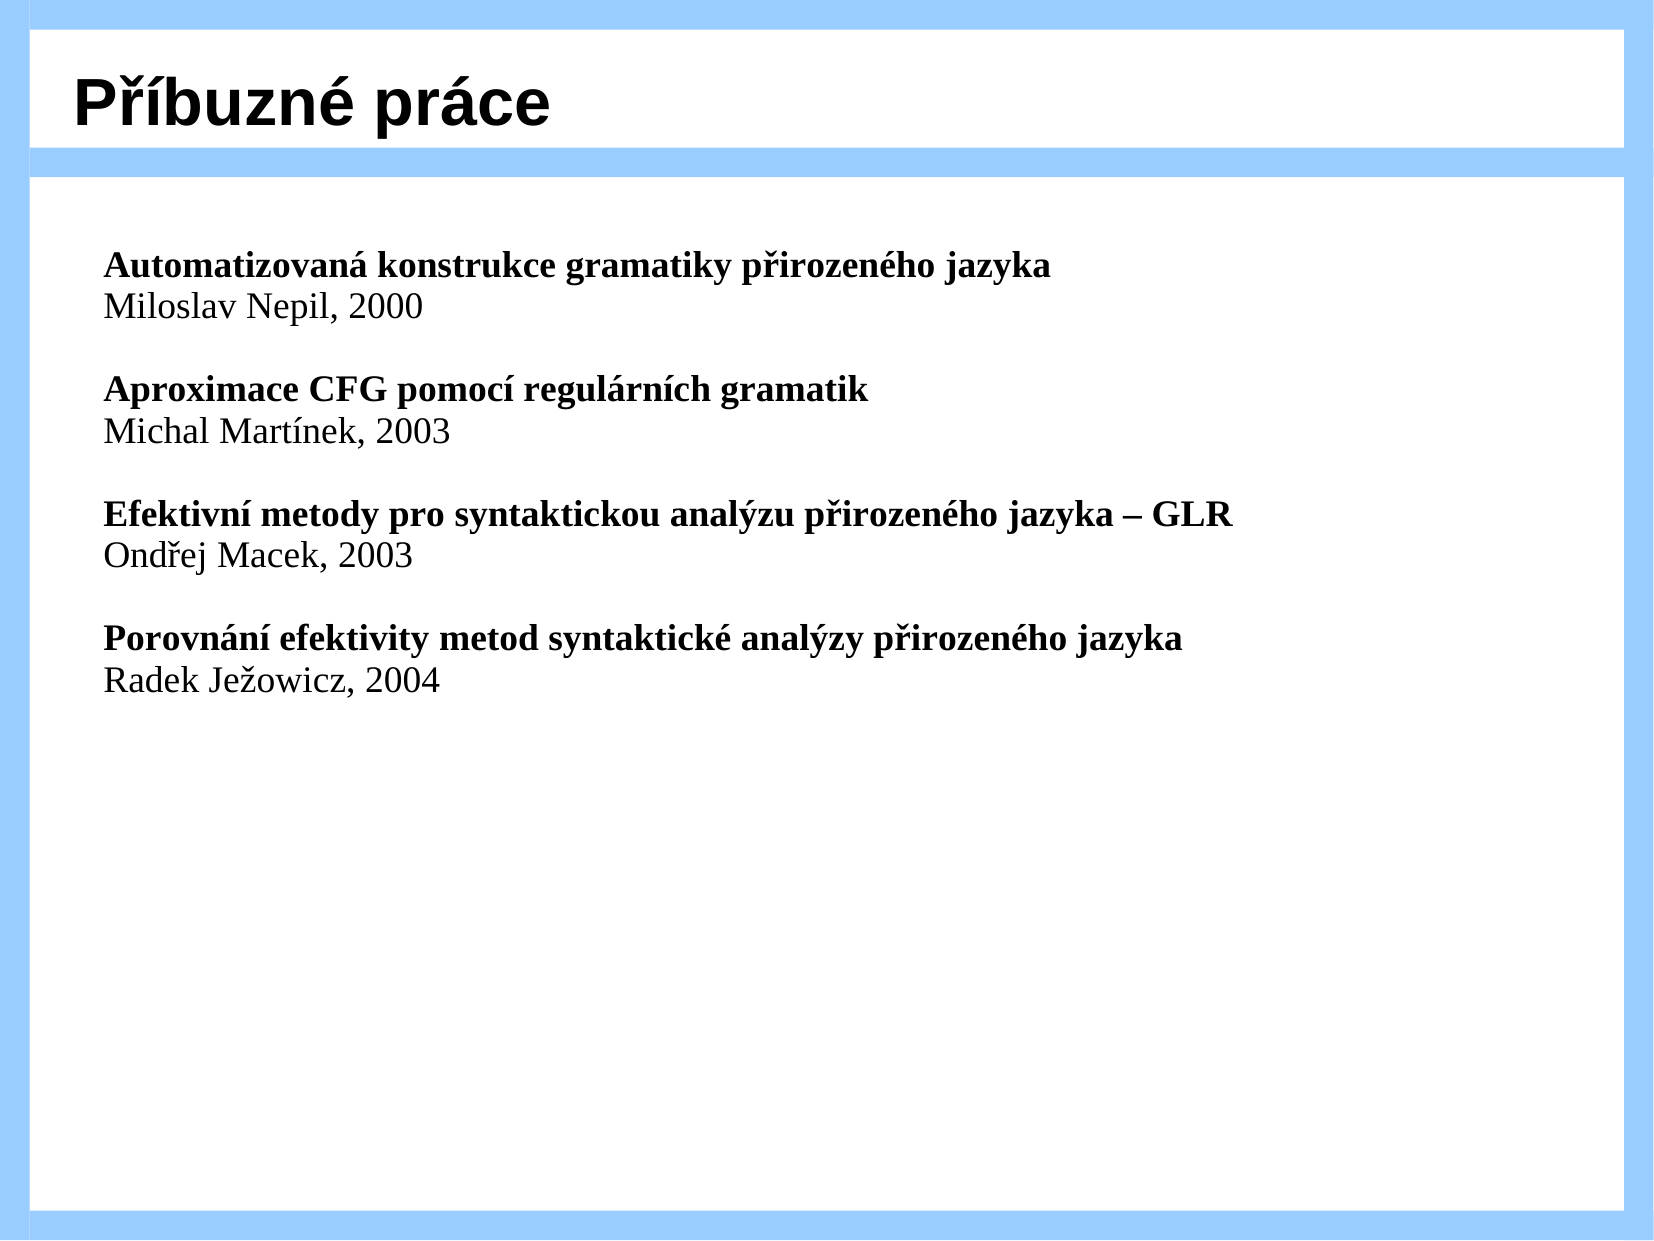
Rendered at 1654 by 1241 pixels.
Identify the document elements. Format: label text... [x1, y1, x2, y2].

text_box Automatizovaná konstrukce gramatiky přirozeného jazyka Miloslav Nepil, 2000 Aproximace CFG pomocí regulárních gramatik Michal Martínek, 2003 Efektivní metody pro syntaktickou analýzu přirozeného jazyka – GLR Ondřej Macek, 2003 Porovnání efektivity metod syntaktické analýzy přirozeného jazyka Radek Ježowicz, 2004 [88, 236, 1565, 902]
text_box Příbuzné práce [59, 58, 1595, 148]
